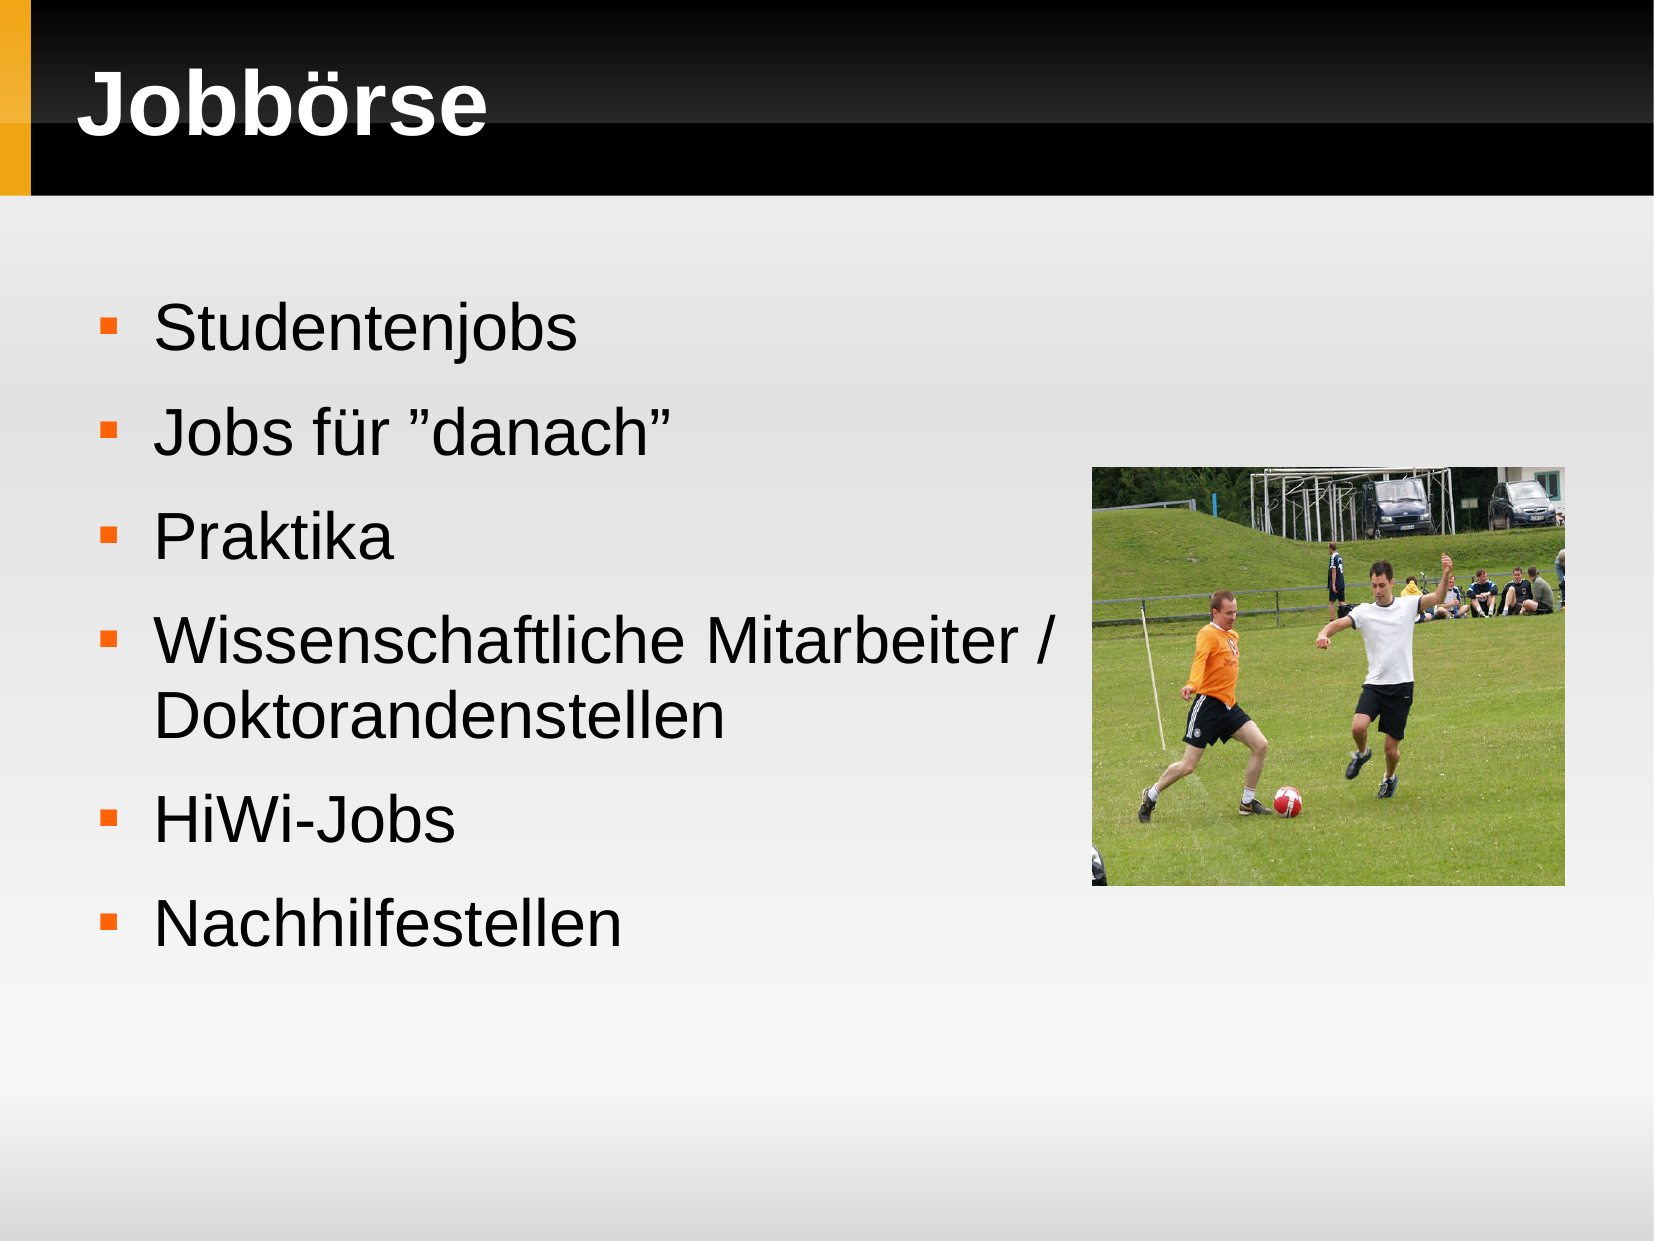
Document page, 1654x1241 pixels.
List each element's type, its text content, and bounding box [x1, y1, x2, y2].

list Studentenjobs Jobs für ”danach” Praktika Wissenschaftliche Mitarbeiter / Doktorandenstellen HiWi-Jobs Nachhilfestellen [82, 290, 1571, 1109]
title Jobbörse [76, 0, 1565, 208]
picture [0, 0, 1654, 1241]
